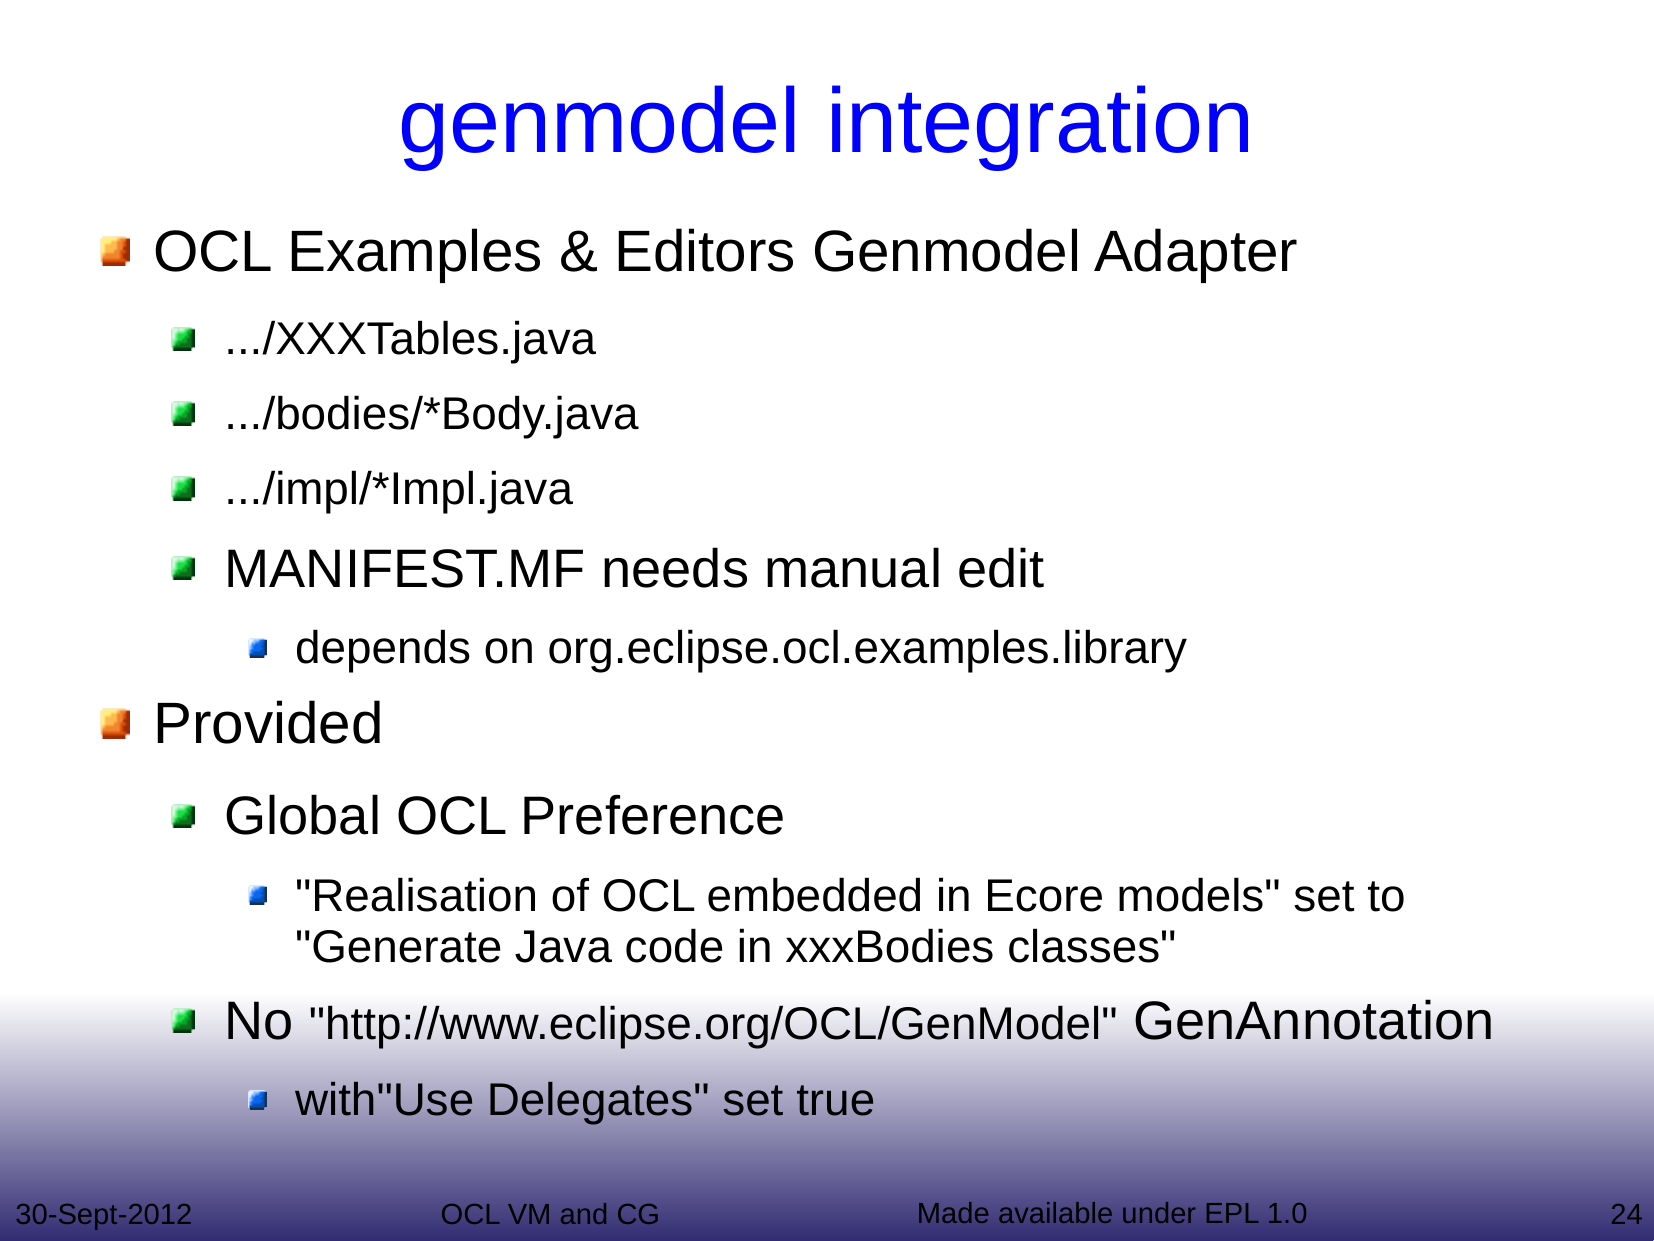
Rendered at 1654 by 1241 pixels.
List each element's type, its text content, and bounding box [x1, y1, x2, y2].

list OCL Examples & Editors Genmodel Adapter .../XXXTables.java .../bodies/*Body.java .../impl/*Impl.java MANIFEST.MF needs manual edit depends on org.eclipse.ocl.examples.library Provided Global OCL Preference "Realisation of OCL embedded in Ecore models" set to "Generate Java code in xxxBodies classes" No "http://www.eclipse.org/OCL/GenModel" GenAnnotation with"Use Delegates" set true [82, 218, 1571, 1148]
title genmodel integration [82, 49, 1571, 192]
